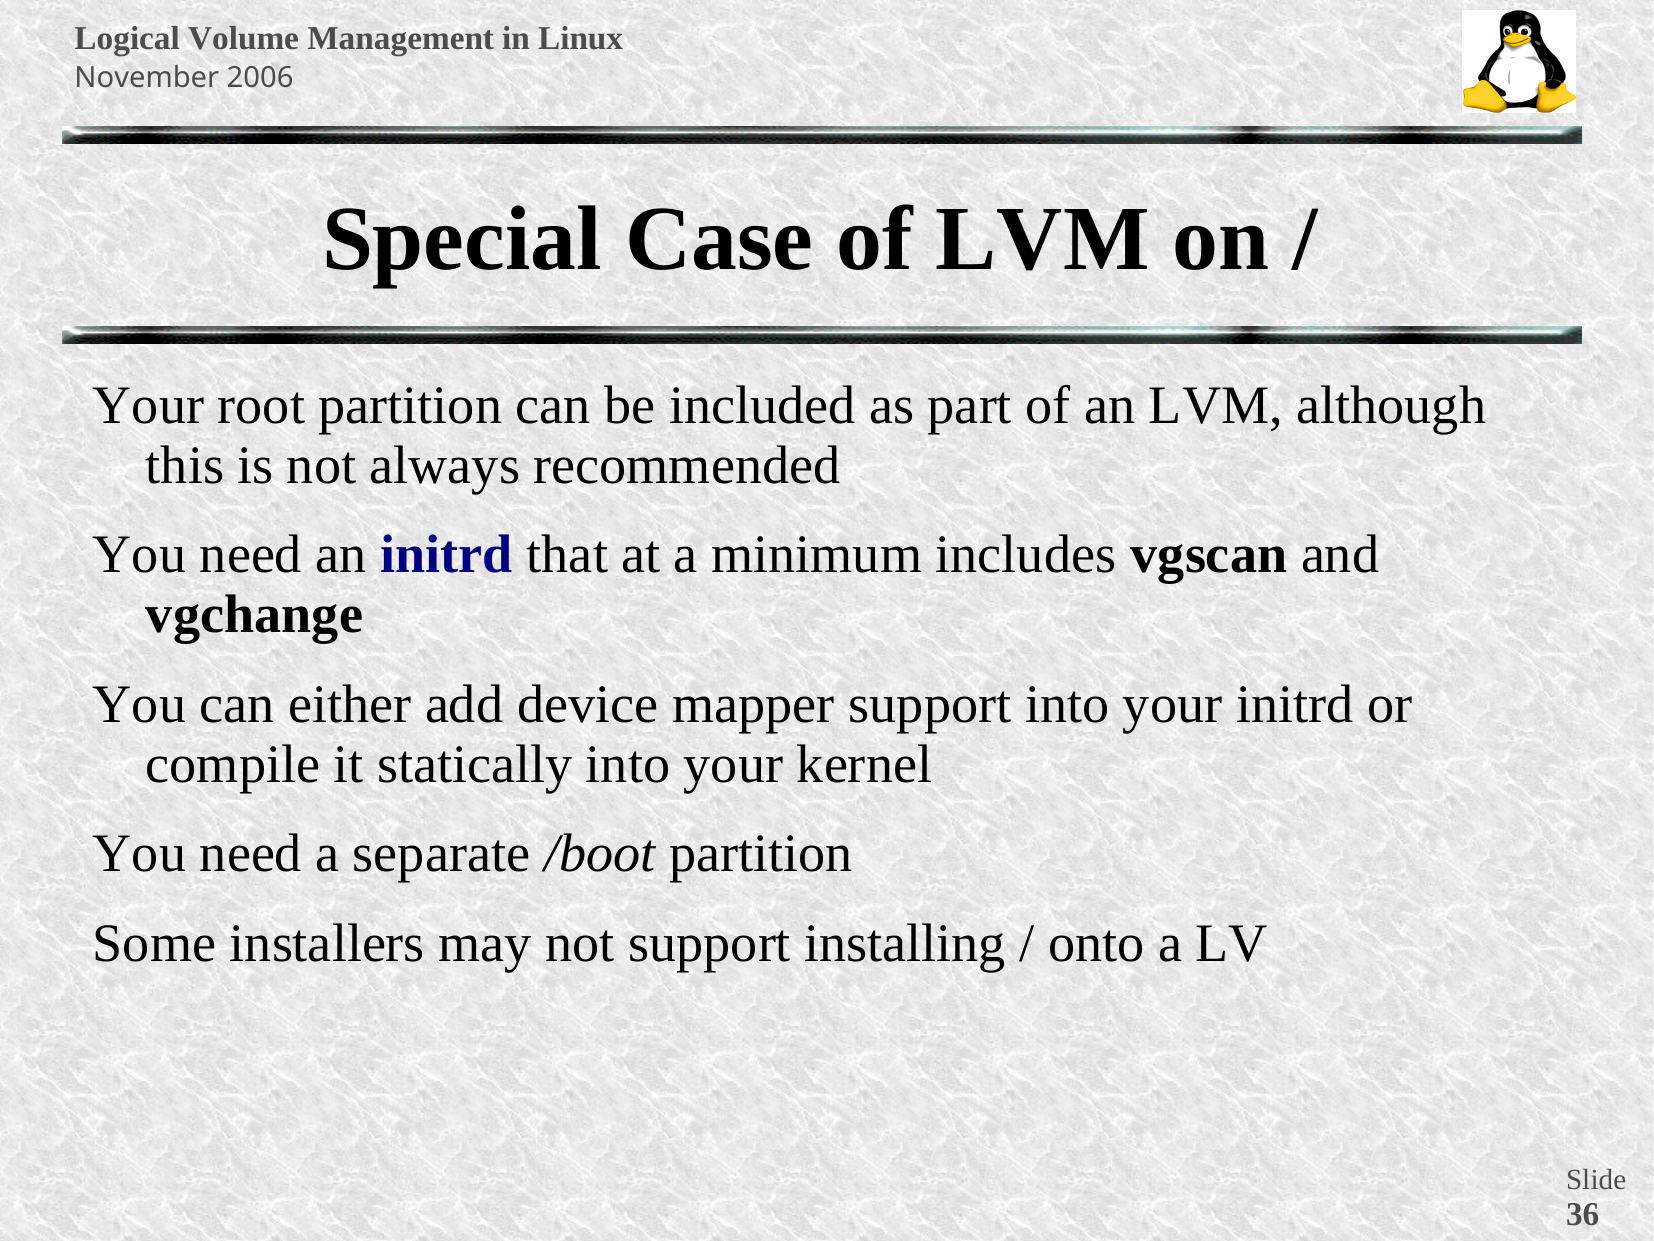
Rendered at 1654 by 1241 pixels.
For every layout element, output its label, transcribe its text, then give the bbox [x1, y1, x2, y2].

title Special Case of LVM on / [59, 156, 1582, 320]
list Your root partition can be included as part of an LVM, although this is not always recommended You need an initrd that at a minimum includes vgscan and vgchange You can either add device mapper support into your initrd or compile it statically into your kernel You need a separate /boot partition Some installers may not support installing / onto a LV [75, 375, 1564, 1108]
picture [0, 0, 1654, 1241]
